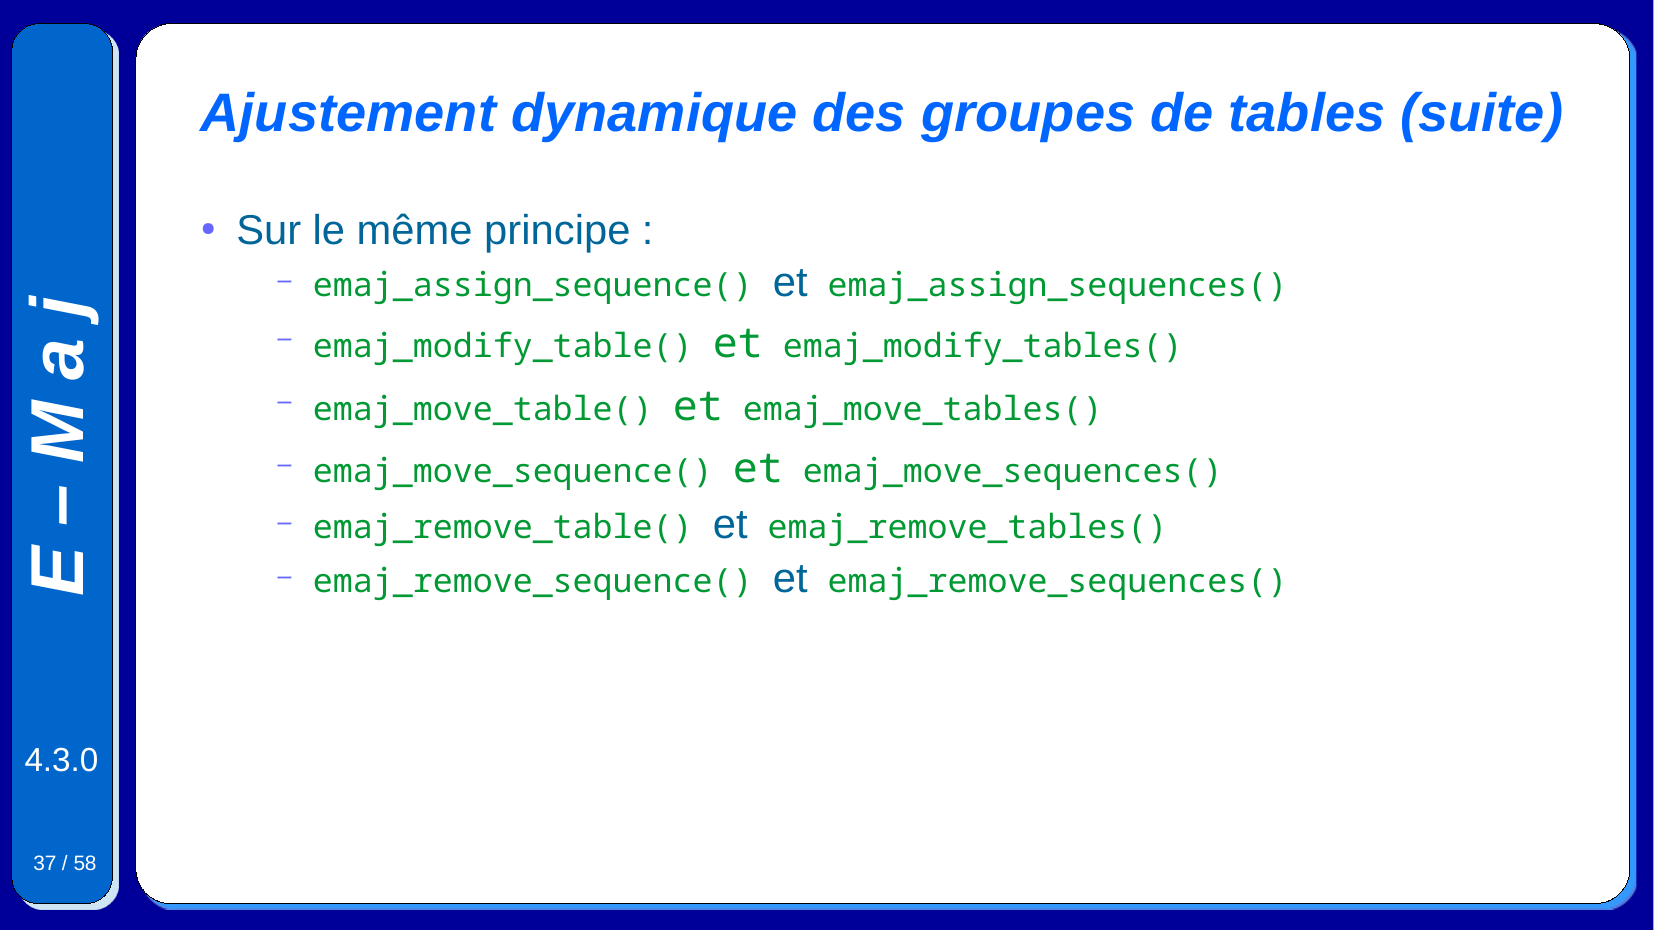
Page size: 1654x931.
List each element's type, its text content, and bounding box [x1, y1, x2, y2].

title Ajustement dynamique des groupes de tables (suite) [200, 34, 1575, 191]
list Sur le même principe : emaj_assign_sequence() et emaj_assign_sequences() emaj_modify_table() et emaj_modify_tables() emaj_move_table() et emaj_move_tables() emaj_move_sequence() et emaj_move_sequences() emaj_remove_table() et emaj_remove_tables() emaj_remove_sequence() et emaj_remove_sequences() [177, 206, 1587, 829]
